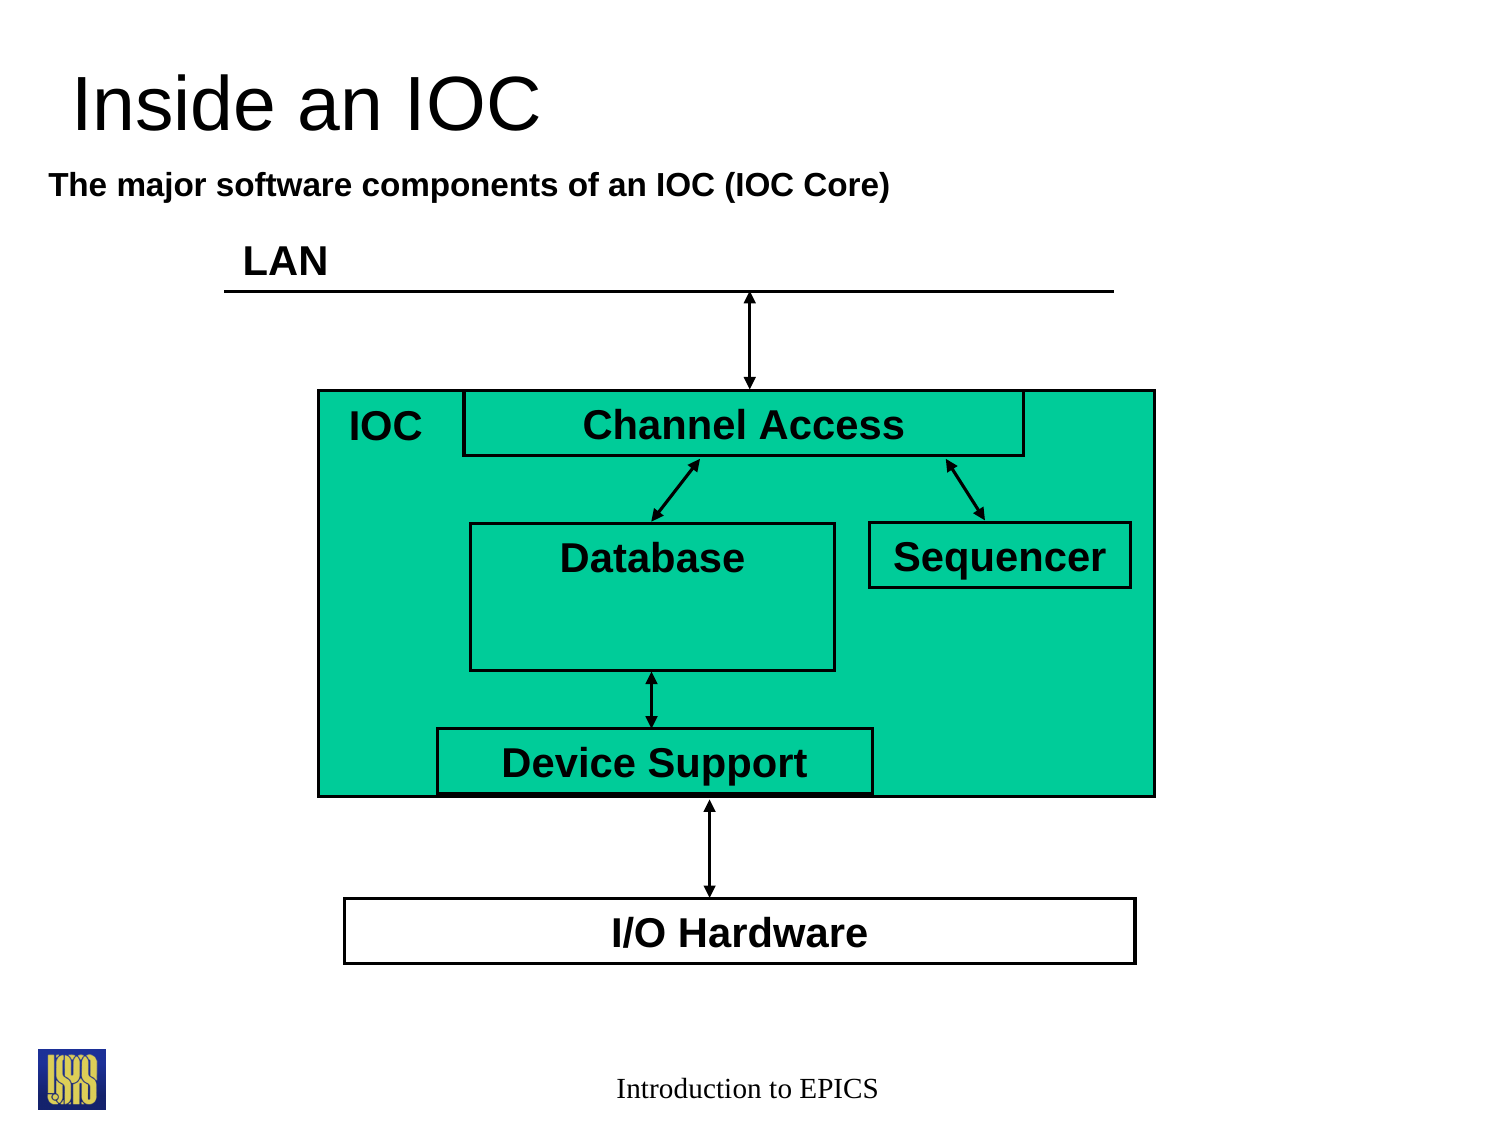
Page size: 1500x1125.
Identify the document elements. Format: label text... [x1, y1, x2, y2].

text_box LAN [227, 226, 344, 292]
text_box The major software components of an IOC (IOC Core) [33, 155, 1187, 212]
text_box [318, 390, 1155, 797]
title Inside an IOC [21, 53, 1459, 154]
text_box I/O Hardware [344, 898, 1135, 964]
text_box IOC [317, 391, 454, 457]
text_box Database [470, 523, 835, 671]
text_box Device Support [437, 728, 873, 794]
text_box Channel Access [463, 390, 1024, 456]
picture [38, 1049, 106, 1110]
text_box Sequencer [869, 522, 1131, 588]
